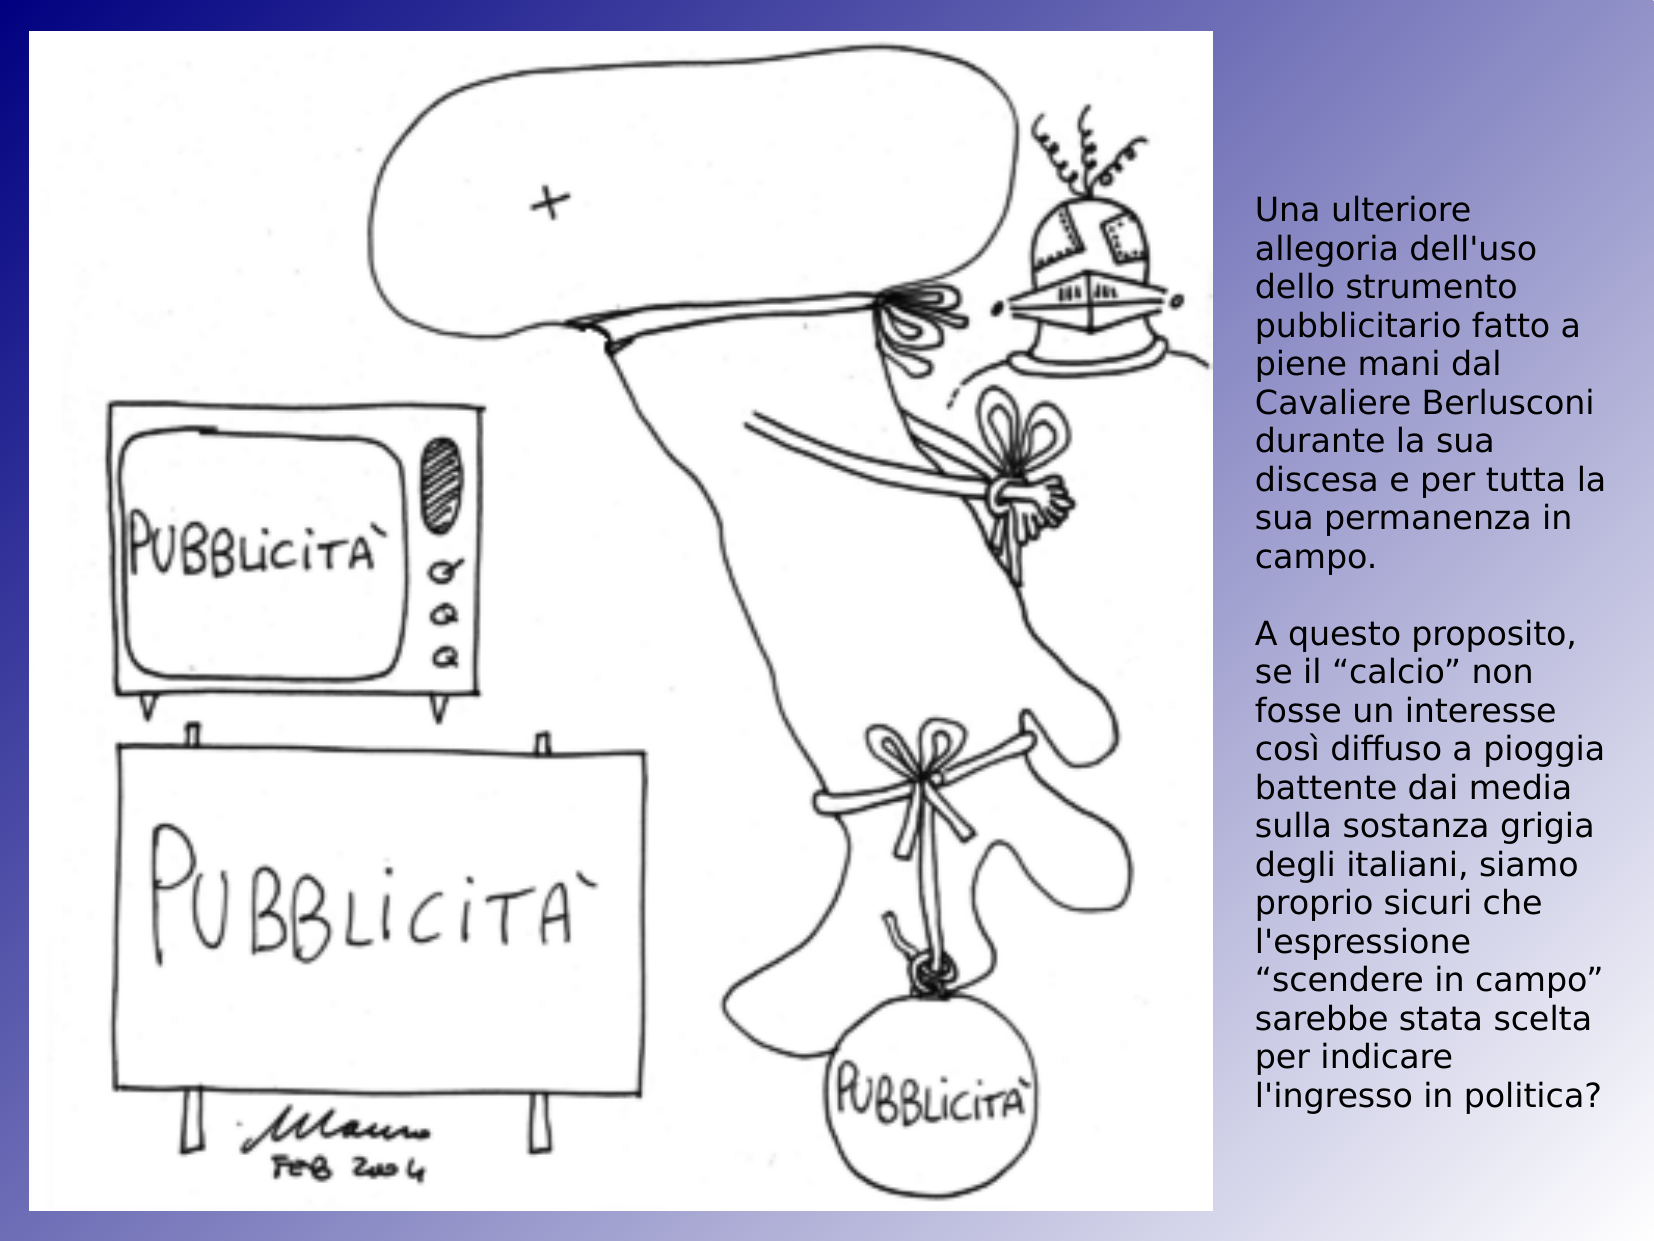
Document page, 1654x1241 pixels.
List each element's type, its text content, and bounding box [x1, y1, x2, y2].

text_box Una ulteriore allegoria dell'uso dello strumento pubblicitario fatto a piene mani dal Cavaliere Berlusconi durante la sua discesa e per tutta la sua permanenza in campo. A questo proposito, se il “calcio” non fosse un interesse così diffuso a pioggia battente dai media sulla sostanza grigia degli italiani, siamo proprio sicuri che l'espressione “scendere in campo” sarebbe stata scelta per indicare l'ingresso in politica? [1240, 29, 1625, 1211]
picture [29, 31, 1213, 1211]
